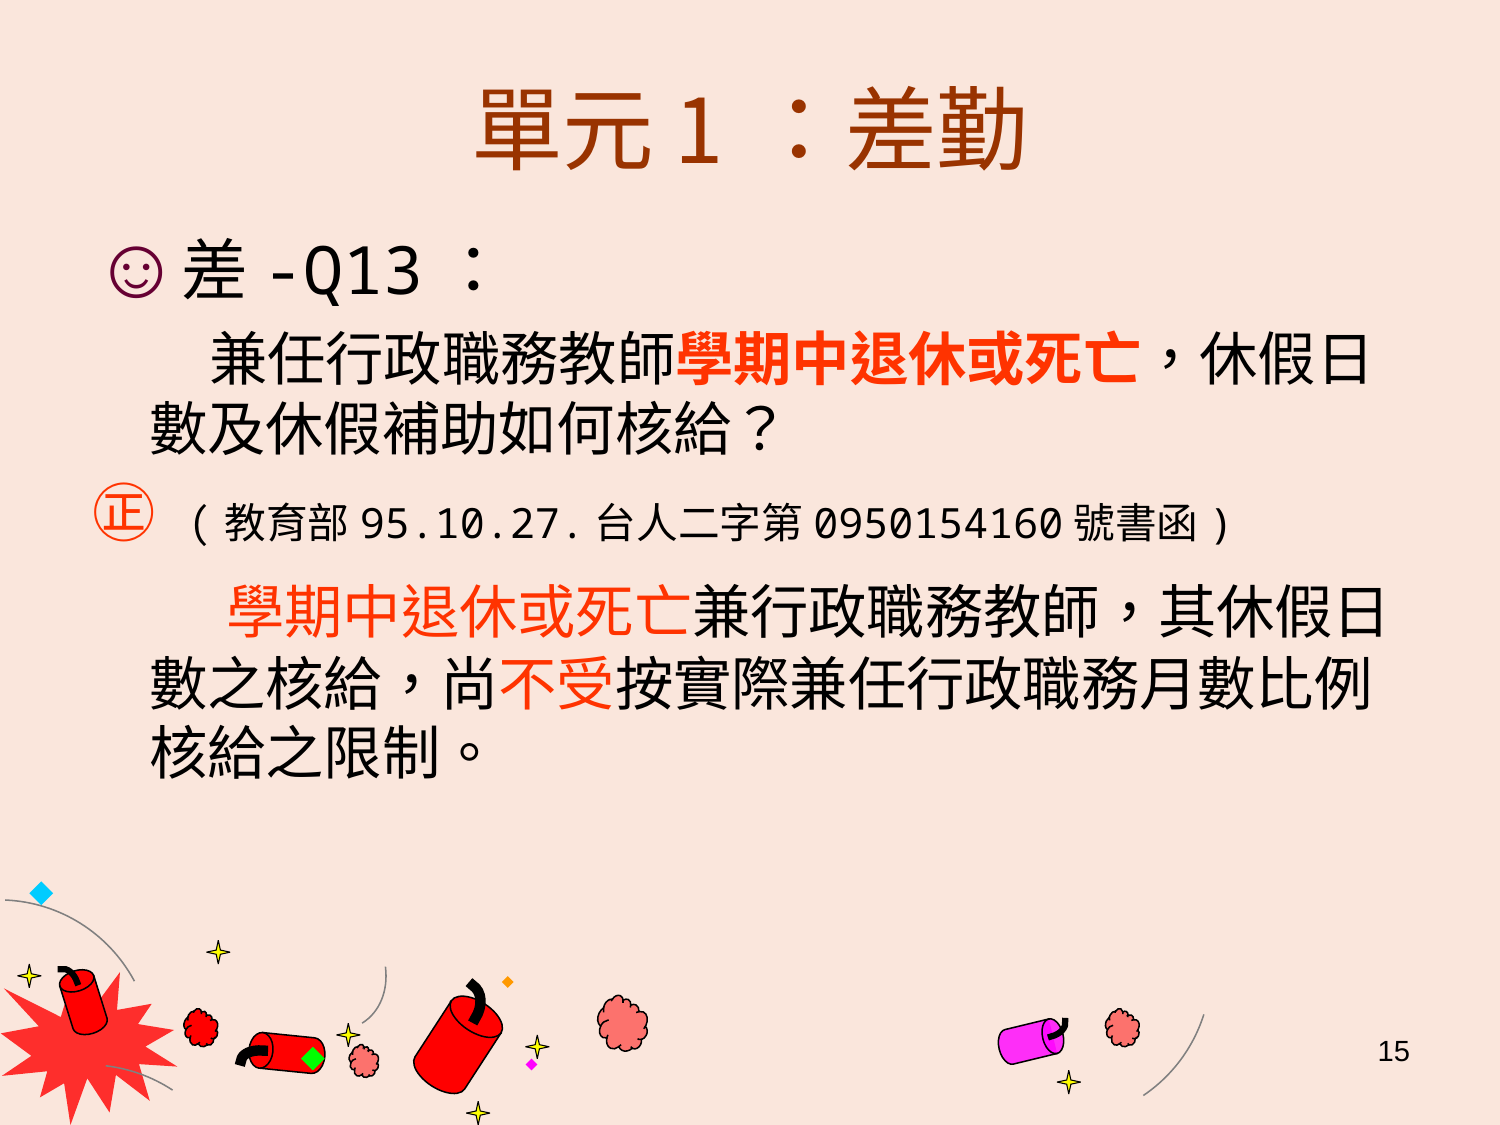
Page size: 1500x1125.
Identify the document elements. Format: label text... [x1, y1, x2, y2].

list 差-Q13： 兼任行政職務教師學期中退休或死亡，休假日數及休假補助如何核給？ (教育部95.10.27.台人二字第0950154160號書函) 學期中退休或死亡兼行政職務教師，其休假日數之核給，尚不受按實際兼任行政職務月數比例核給之限制。 [75, 219, 1426, 847]
title 單元1：差勤 [75, 45, 1426, 209]
text_box <number> [1074, 1024, 1426, 1103]
